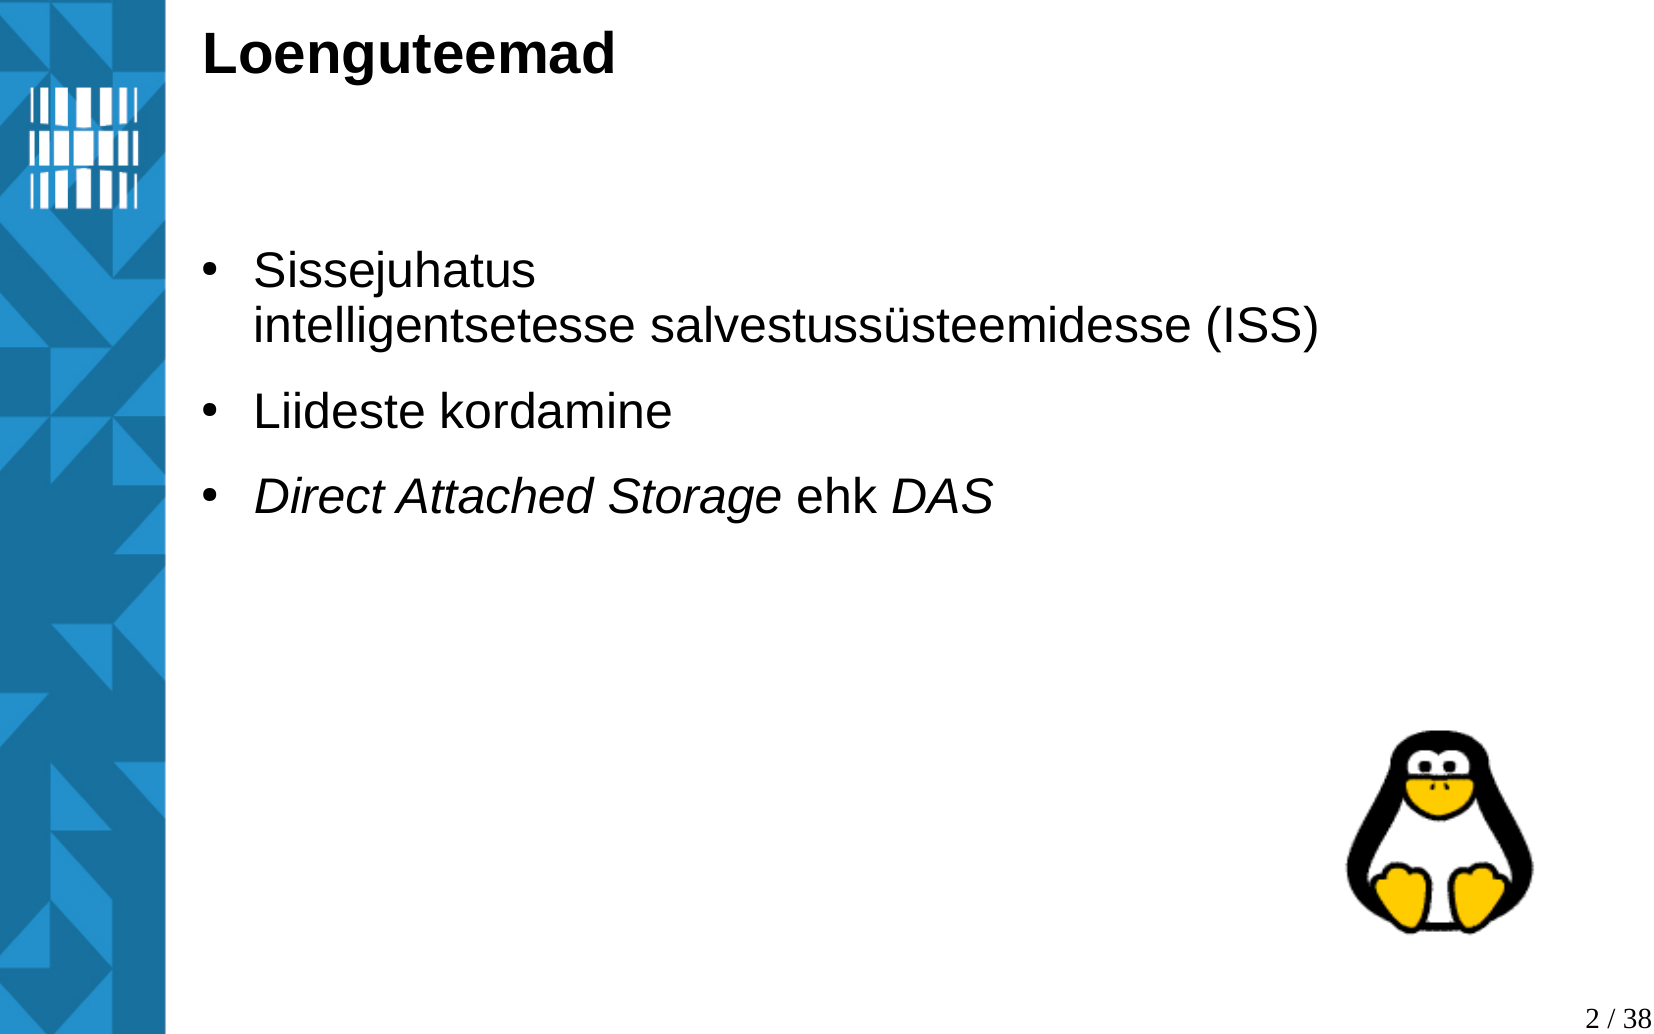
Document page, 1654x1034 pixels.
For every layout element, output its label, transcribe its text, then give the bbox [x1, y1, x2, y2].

list Sissejuhatus intelligentsetesse salvestussüsteemidesse (ISS) Liideste kordamine Direct Attached Storage ehk DAS [183, 241, 1541, 924]
picture [1281, 670, 1595, 957]
title Loenguteemad [202, 11, 1482, 95]
